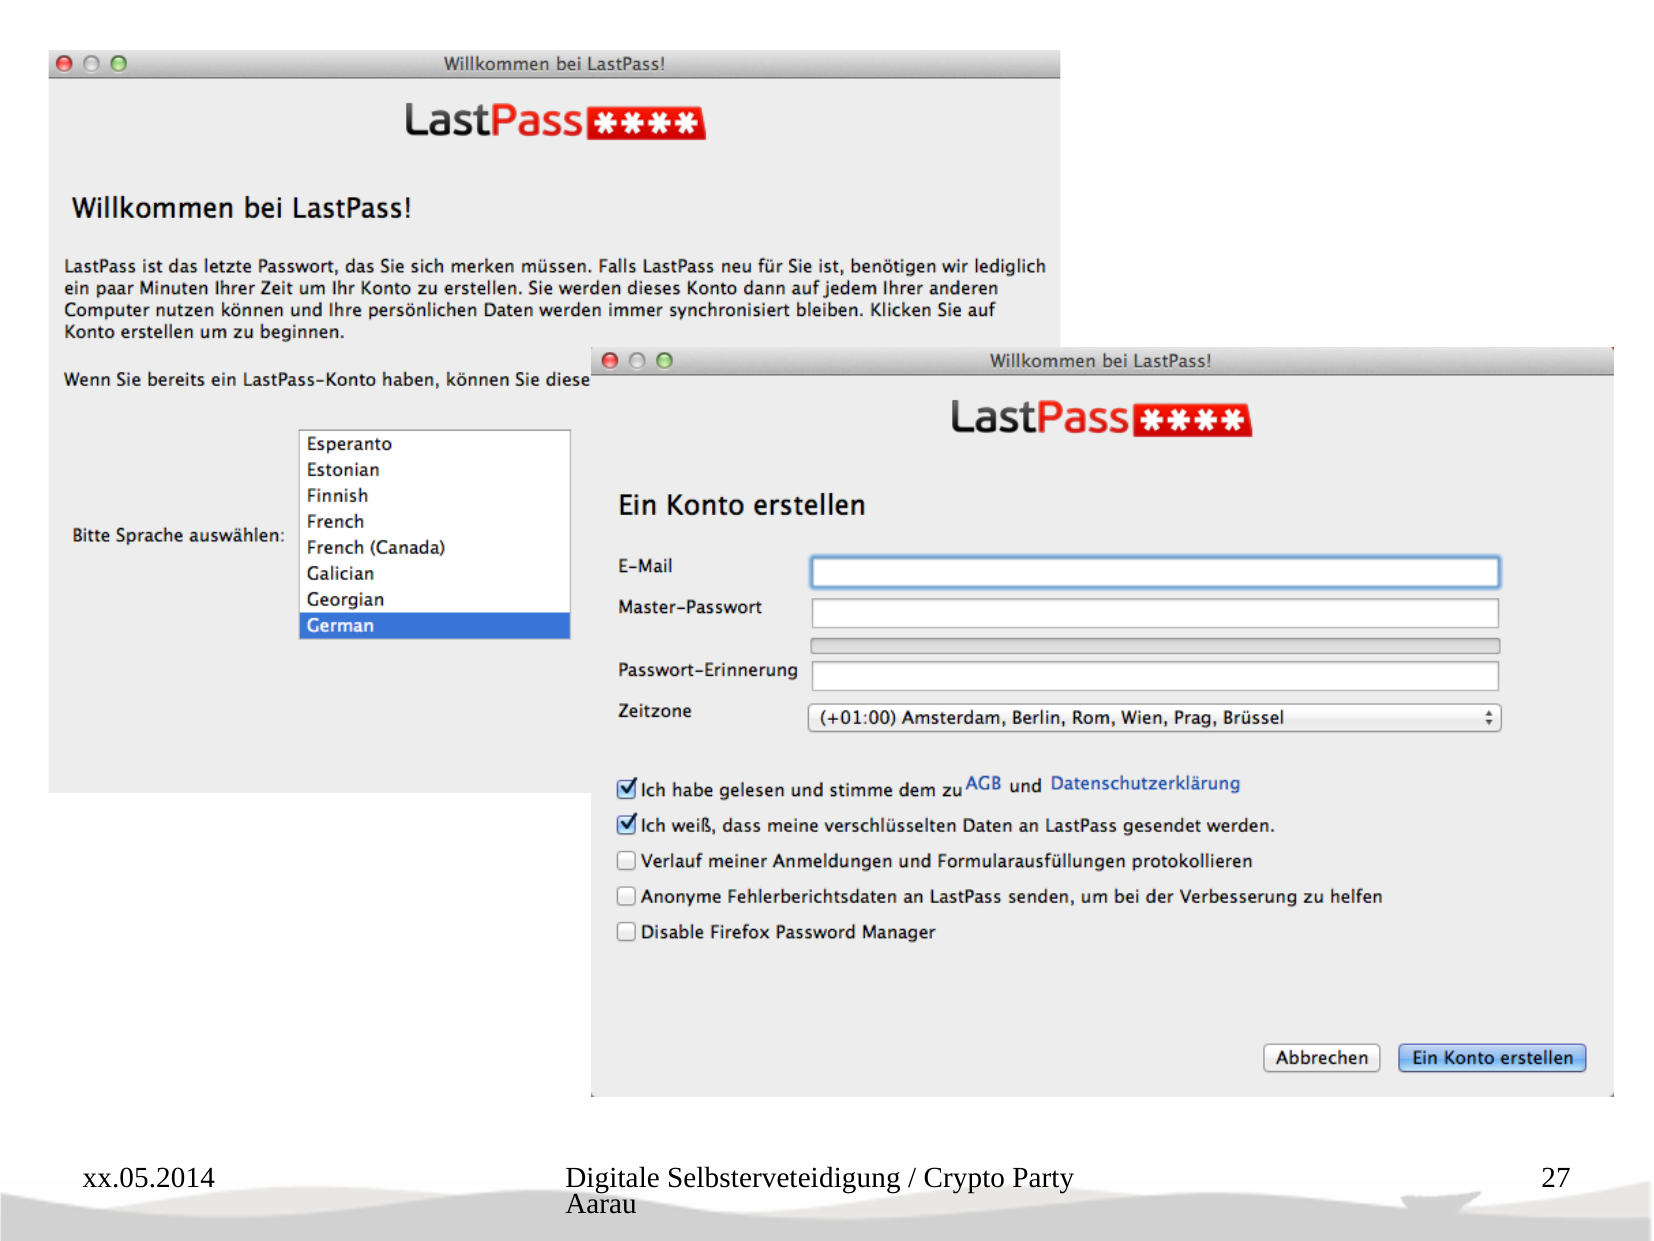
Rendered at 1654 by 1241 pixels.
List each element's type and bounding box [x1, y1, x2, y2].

picture [972, 1179, 978, 1186]
picture [823, 1179, 829, 1186]
picture [48, 50, 1614, 1097]
picture [174, 1179, 181, 1186]
picture [994, 1179, 1001, 1186]
picture [0, 1179, 1654, 1241]
picture [708, 1179, 715, 1186]
picture [123, 1179, 130, 1186]
picture [571, 1179, 582, 1186]
picture [860, 1179, 866, 1186]
